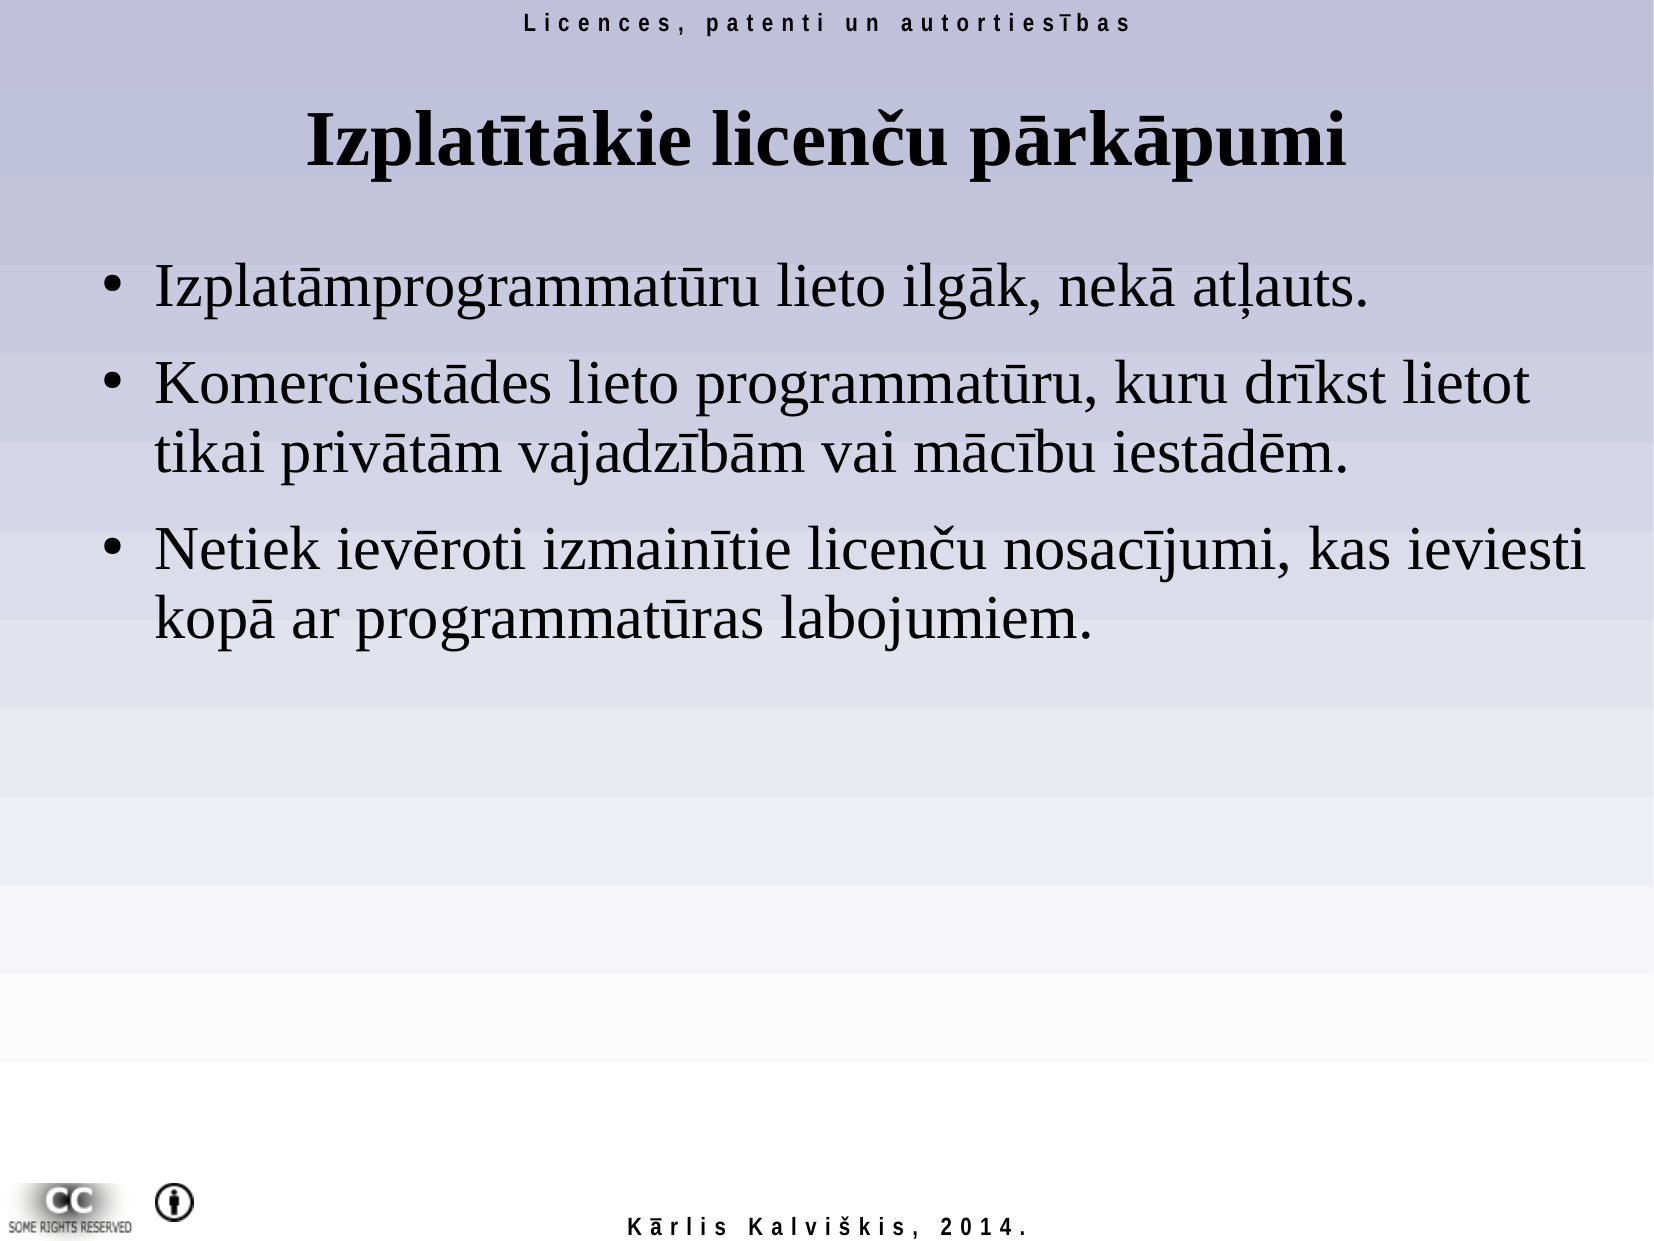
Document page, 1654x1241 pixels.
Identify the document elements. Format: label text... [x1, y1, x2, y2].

title Izplatītākie licenču pārkāpumi [0, 36, 1654, 241]
picture [0, 241, 1654, 1241]
picture [0, 0, 1654, 36]
list Izplatāmprogrammatūru lieto ilgāk, nekā atļauts. Komerciestādes lieto programmatūru, kuru drīkst lietot tikai privātām vajadzībām vai mācību iestādēm. Netiek ievēroti izmainītie licenču nosacījumi, kas ieviesti kopā ar programmatūras labojumiem. [17, 250, 1632, 1206]
